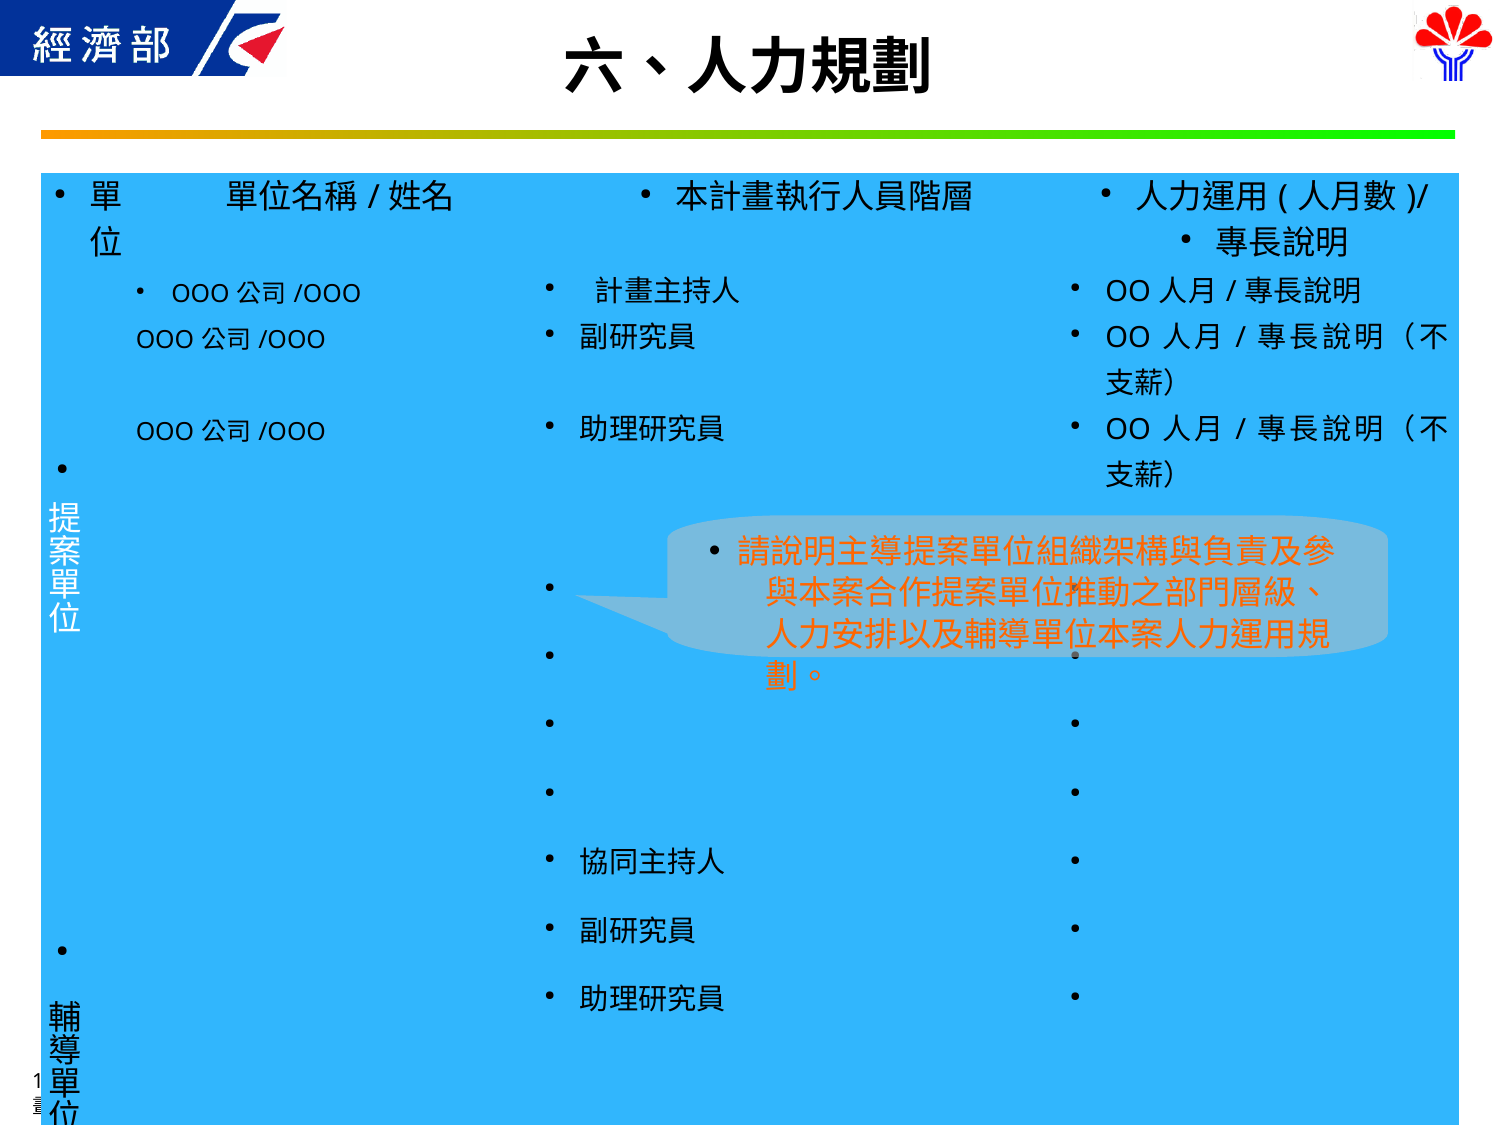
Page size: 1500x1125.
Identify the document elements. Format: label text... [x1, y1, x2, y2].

table_cell [545, 494, 1070, 562]
table_cell [136, 699, 545, 767]
table_cell [136, 1109, 545, 1125]
table_cell [136, 767, 545, 835]
table_cell [136, 562, 545, 630]
table_cell [1070, 904, 1459, 972]
table_cell [545, 699, 1070, 767]
table_cell OOO公司/OOO [136, 264, 545, 310]
table_cell [1070, 972, 1459, 1040]
table_cell [1070, 699, 1459, 767]
table_cell 協同主持人 [545, 835, 1070, 904]
table_cell OOO公司/OOO [136, 402, 545, 494]
table_cell [136, 630, 545, 699]
table_cell [136, 904, 545, 972]
table_cell OO人月/專長說明（不支薪） [1070, 402, 1459, 494]
table_cell 副研究員 [545, 310, 1070, 402]
table_header 單位 [41, 173, 136, 264]
table_cell [545, 1109, 1070, 1125]
table_header 單位名稱/姓名 [136, 173, 545, 264]
table_cell OO人月/專長說明 [1070, 264, 1459, 310]
table_header 本計畫執行人員階層 [545, 173, 1070, 264]
table_cell [136, 972, 545, 1040]
table_cell [545, 1040, 1070, 1109]
table_cell 助理研究員 [545, 972, 1070, 1040]
text_box 請說明主導提案單位組織架構與負責及參與本案合作提案單位推動之部門層級、人力安排以及輔導單位本案人力運用規劃。 [575, 515, 1388, 658]
title 六、人力規劃 [0, 19, 1497, 109]
table_cell [545, 767, 1070, 835]
table_cell [1388, 562, 1459, 630]
table_cell 計畫主持人 [545, 264, 1070, 310]
table_cell [1070, 494, 1459, 562]
table_cell [1070, 630, 1459, 699]
table_cell 提案單位 [41, 264, 136, 835]
table_cell [545, 562, 667, 630]
table_cell [1070, 835, 1459, 904]
table_cell [136, 1040, 545, 1109]
table_header 人力運用(人月數)/ 專長說明 [1070, 173, 1459, 264]
table_cell OO人月/專長說明（不支薪） [1070, 310, 1459, 402]
table_cell [1070, 1109, 1459, 1125]
table_cell [136, 835, 545, 904]
table_cell [136, 494, 545, 562]
table_cell [1070, 1040, 1459, 1109]
table_cell [545, 630, 1070, 699]
table_cell OOO公司/OOO [136, 310, 545, 402]
table_cell 助理研究員 [545, 402, 1070, 494]
table_cell 輔導單位 [41, 835, 136, 1125]
table_cell 副研究員 [545, 904, 1070, 972]
table_cell [1070, 767, 1459, 835]
